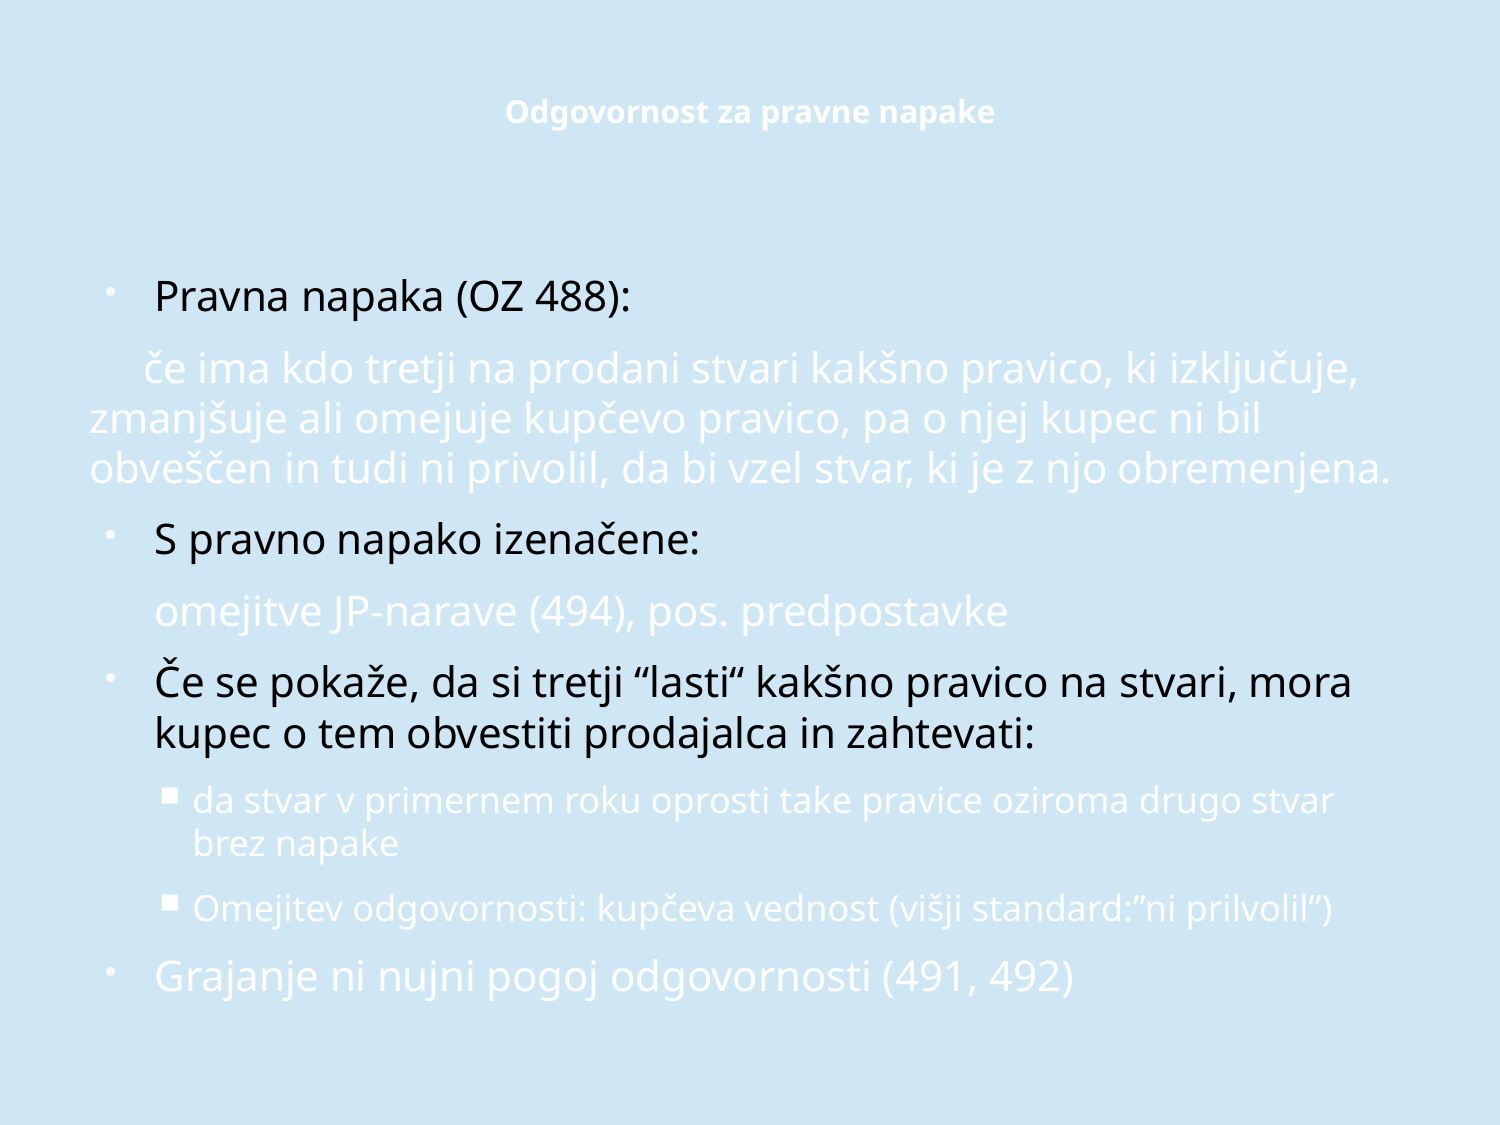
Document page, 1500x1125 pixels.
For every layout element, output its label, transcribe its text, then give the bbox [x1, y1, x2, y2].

list Pravna napaka (OZ 488): če ima kdo tretji na prodani stvari kakšno pravico, ki izključuje, zmanjšuje ali omejuje kupčevo pravico, pa o njej kupec ni bil obveščen in tudi ni privolil, da bi vzel stvar, ki je z njo obremenjena. S pravno napako izenačene: omejitve JP-narave (494), pos. predpostavke Če se pokaže, da si tretji “lasti“ kakšno pravico na stvari, mora kupec o tem obvestiti prodajalca in zahtevati: da stvar v primernem roku oprosti take pravice oziroma drugo stvar brez napake Omejitev odgovornosti: kupčeva vednost (višji standard:”ni prilvolil”) Grajanje ni nujni pogoj odgovornosti (491, 492) [75, 262, 1425, 1035]
title Odgovornost za pravne napake [75, 45, 1425, 176]
